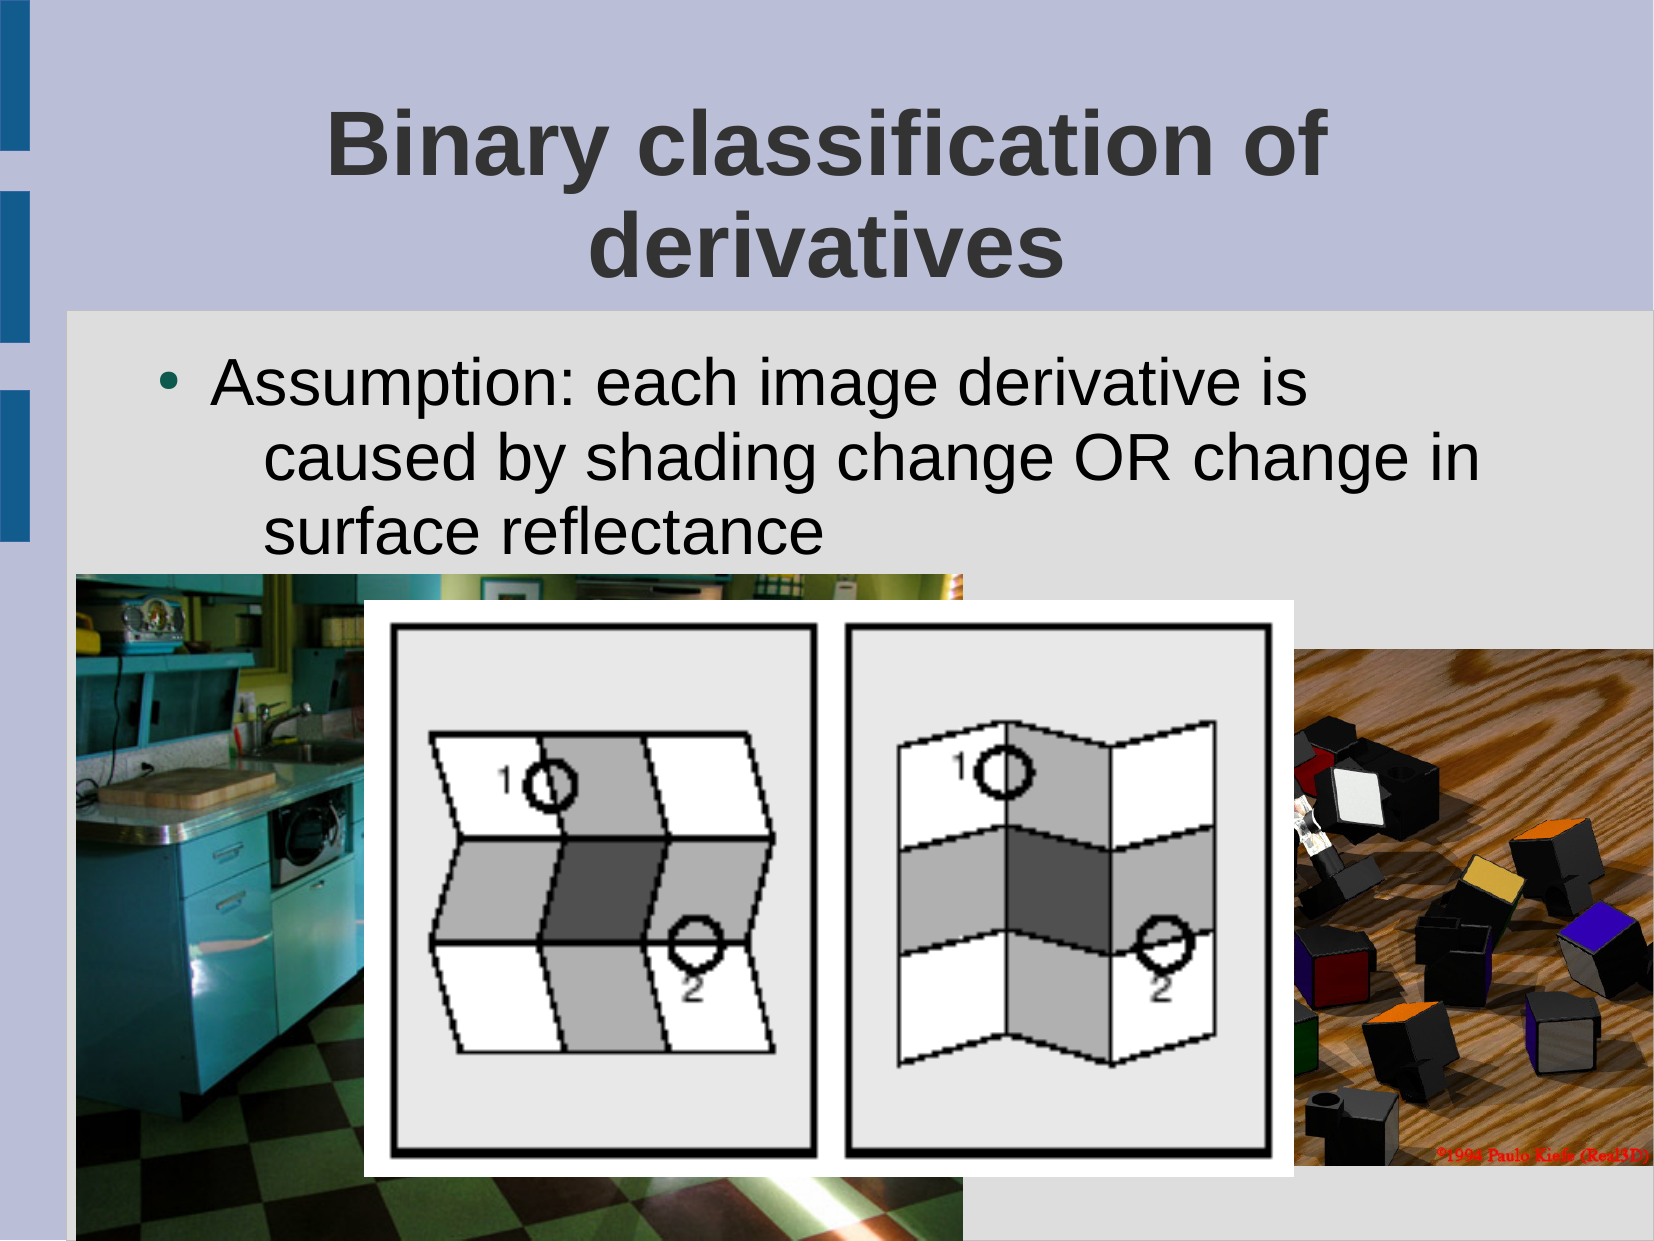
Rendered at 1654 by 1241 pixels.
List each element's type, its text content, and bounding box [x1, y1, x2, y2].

list Assumption: each image derivative is caused by shading change OR change in surface reflectance [121, 344, 1534, 649]
picture [76, 574, 1654, 1241]
title Binary classification of derivatives [121, 87, 1534, 302]
